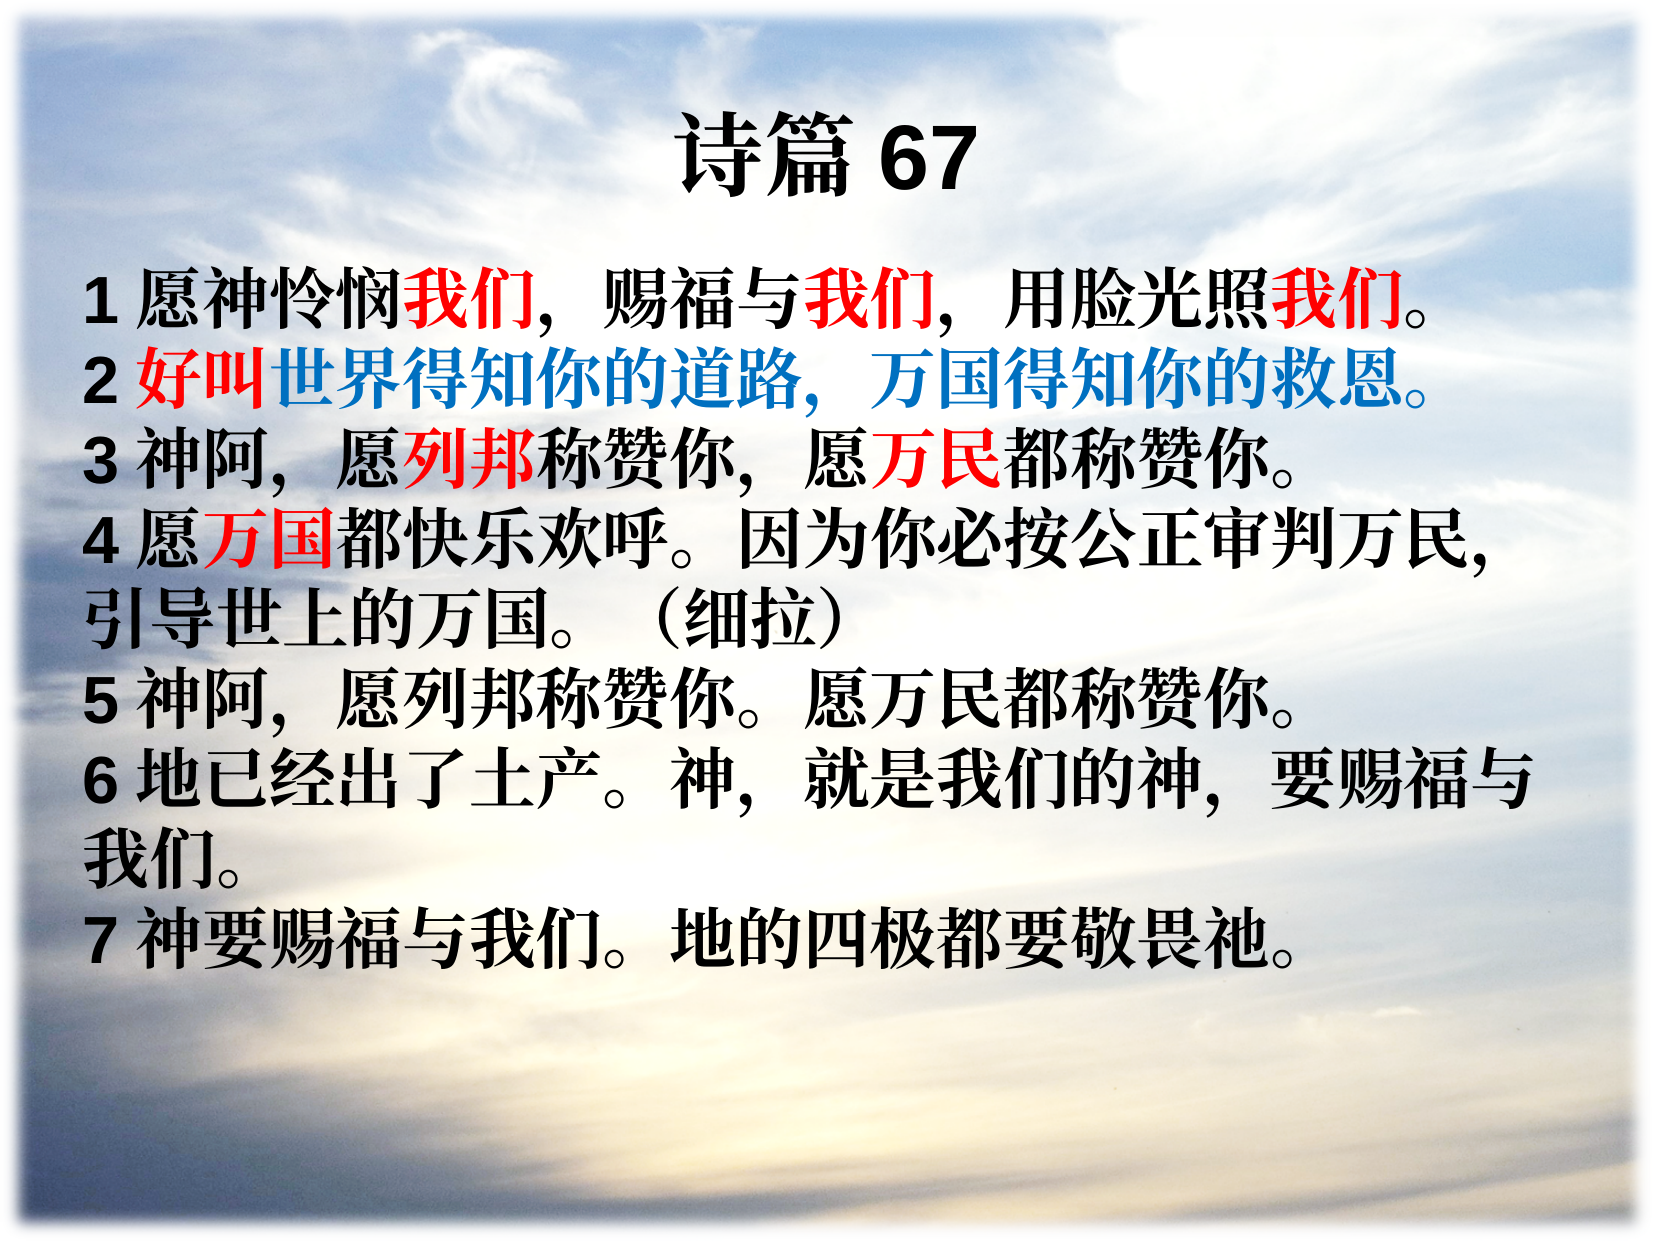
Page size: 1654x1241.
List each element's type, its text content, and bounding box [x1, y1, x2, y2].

title 诗篇67 [82, 49, 1571, 256]
picture [0, 0, 1654, 1241]
list 1愿神怜悯我们，赐福与我们，用脸光照我们。 2好叫世界得知你的道路，万国得知你的救恩。 3神阿，愿列邦称赞你，愿万民都称赞你。 4愿万国都快乐欢呼。因为你必按公正审判万民，引导世上的万国。（细拉） 5神阿，愿列邦称赞你。愿万民都称赞你。 6地已经出了土产。神，就是我们的神，要赐福与我们。 7神要赐福与我们。地的四极都要敬畏祂。 [82, 256, 1571, 1109]
